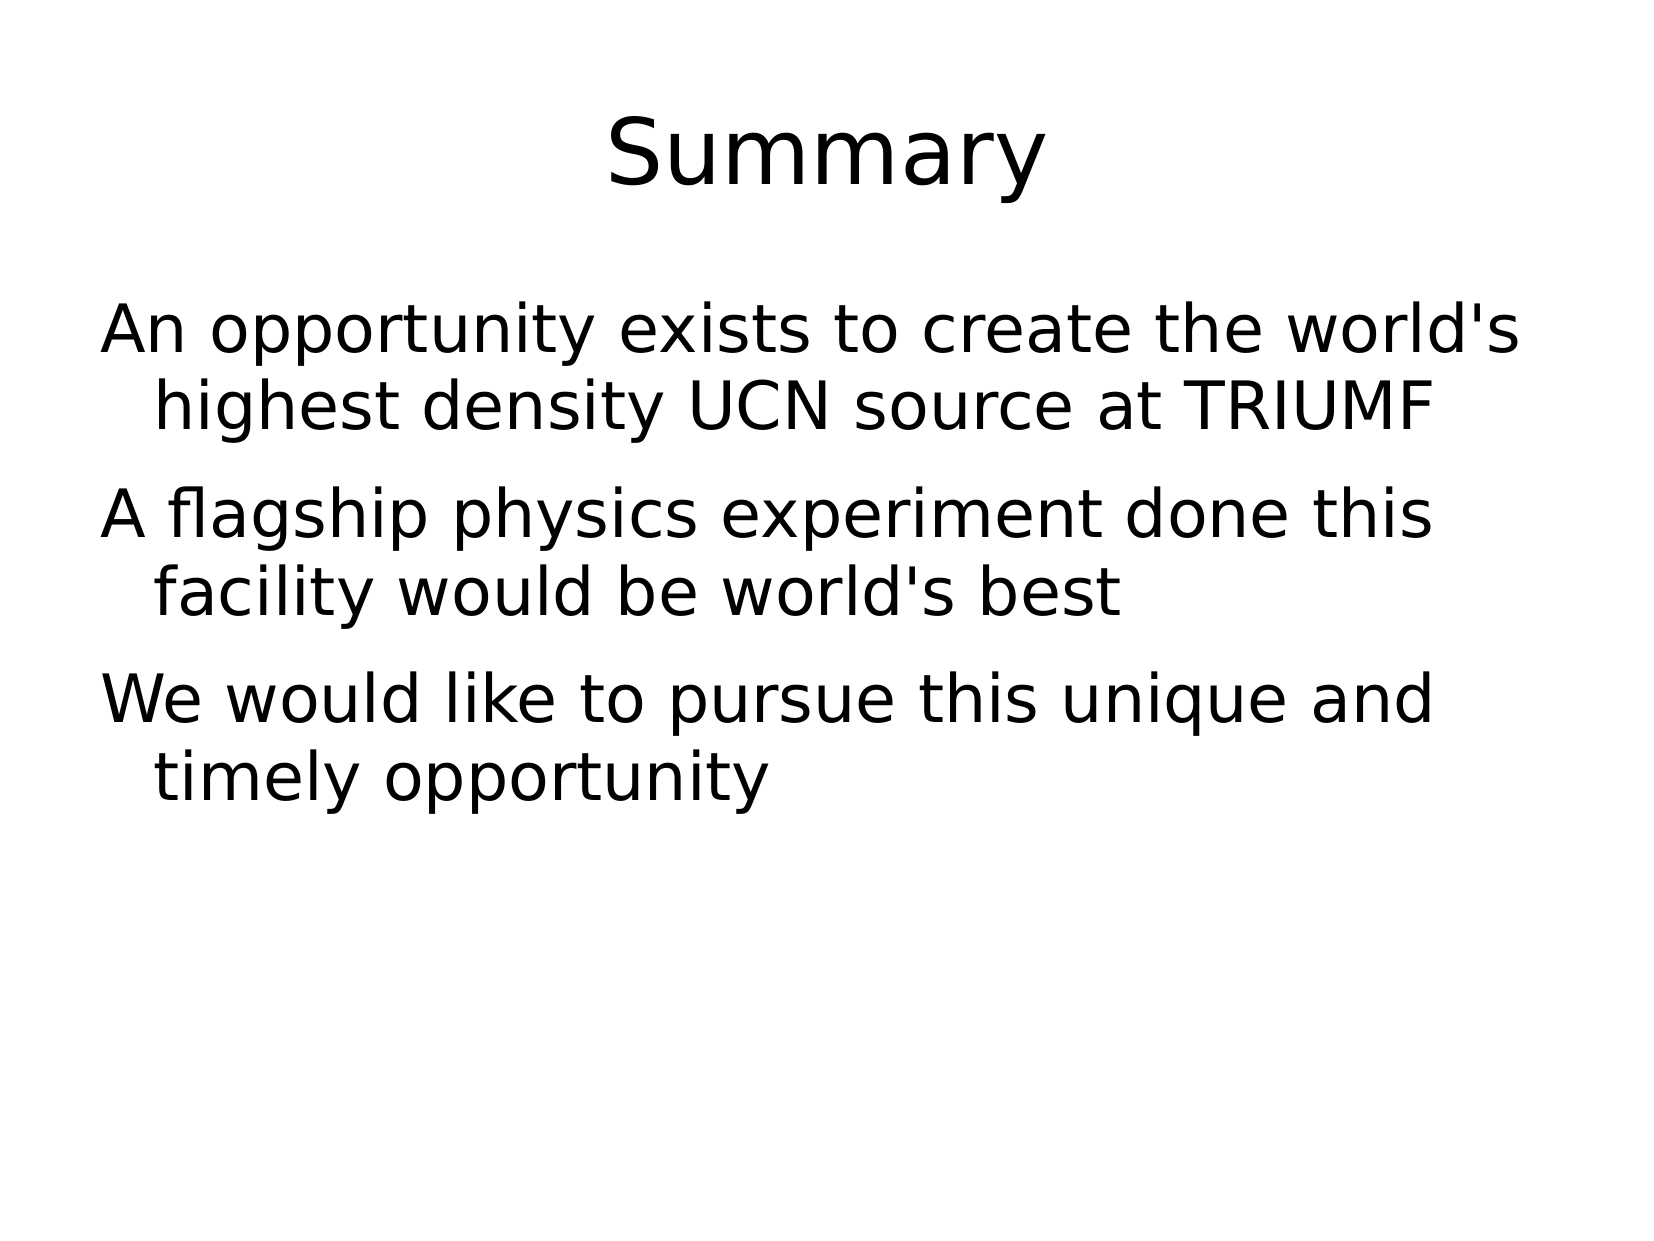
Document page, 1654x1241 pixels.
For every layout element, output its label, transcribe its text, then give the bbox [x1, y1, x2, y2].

list An opportunity exists to create the world's highest density UCN source at TRIUMF A flagship physics experiment done this facility would be world's best We would like to pursue this unique and timely opportunity [82, 290, 1571, 1094]
title Summary [82, 56, 1571, 250]
